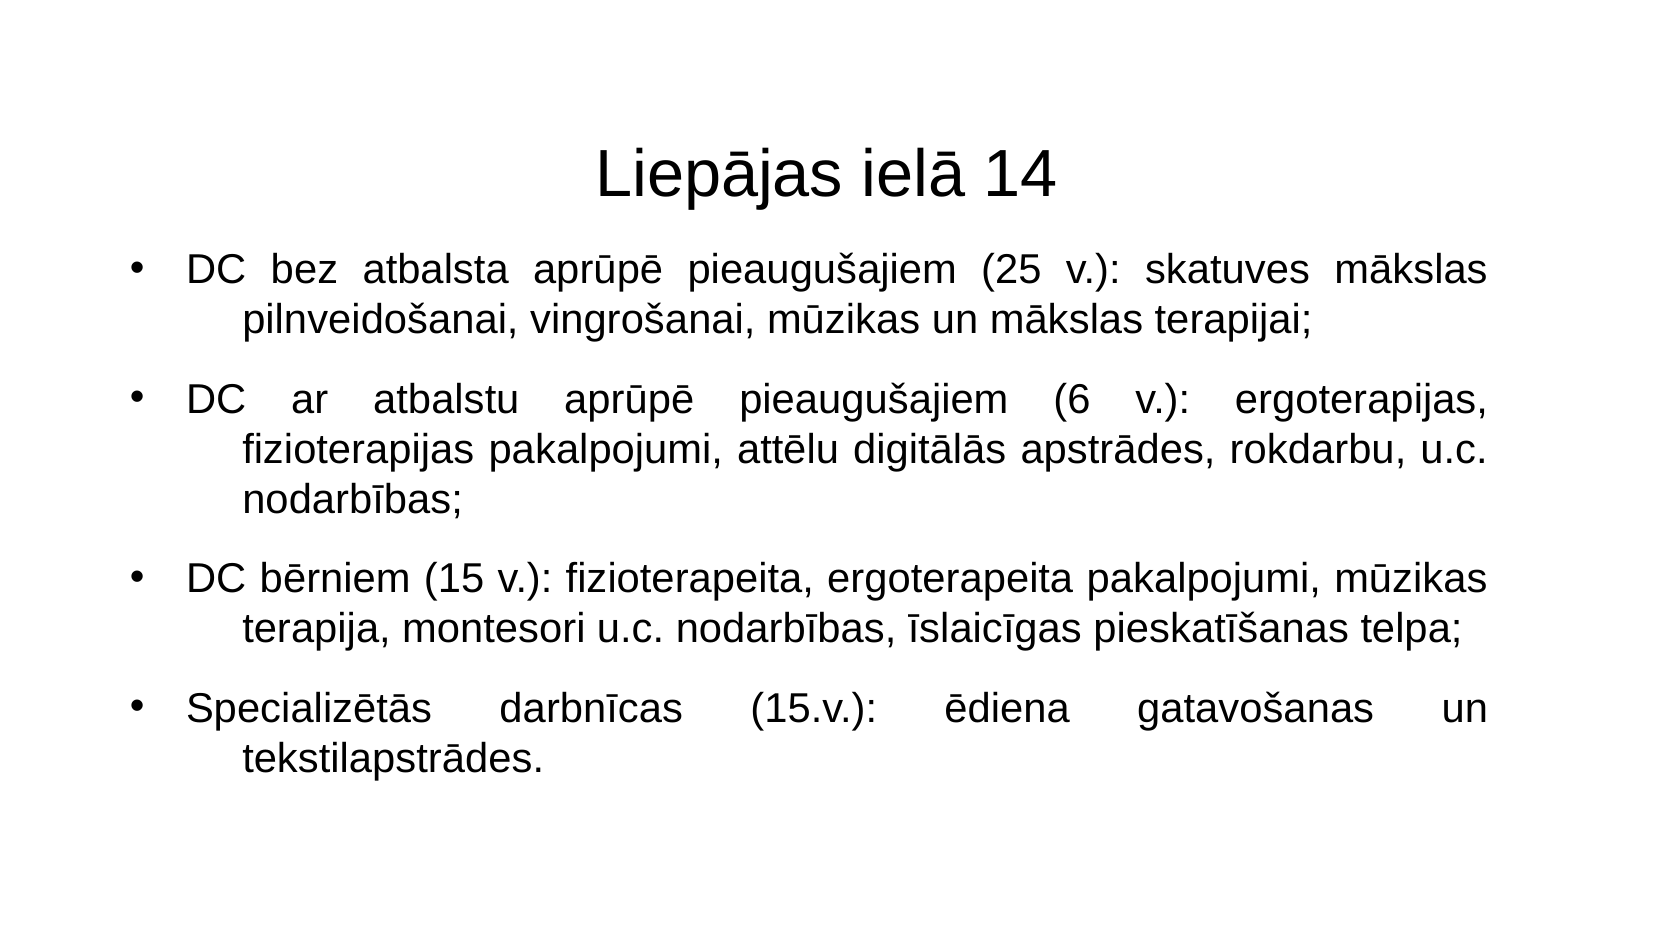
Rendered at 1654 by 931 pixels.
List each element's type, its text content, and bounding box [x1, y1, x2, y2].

title Liepājas ielā 14 [206, 129, 1447, 210]
subtitle DC bez atbalsta aprūpē pieaugušajiem (25 v.): skatuves mākslas pilnveidošanai, vingrošanai, mūzikas un mākslas terapijai; DC ar atbalstu aprūpē pieaugušajiem (6 v.): ergoterapijas, fizioterapijas pakalpojumi, attēlu digitālās apstrādes, rokdarbu, u.c. nodarbības; DC bērniem (15 v.): fizioterapeita, ergoterapeita pakalpojumi, mūzikas terapija, montesori u.c. nodarbības, īslaicīgas pieskatīšanas telpa; Specializētās darbnīcas (15.v.): ēdiena gatavošanas un tekstilapstrādes. [129, 242, 1489, 837]
